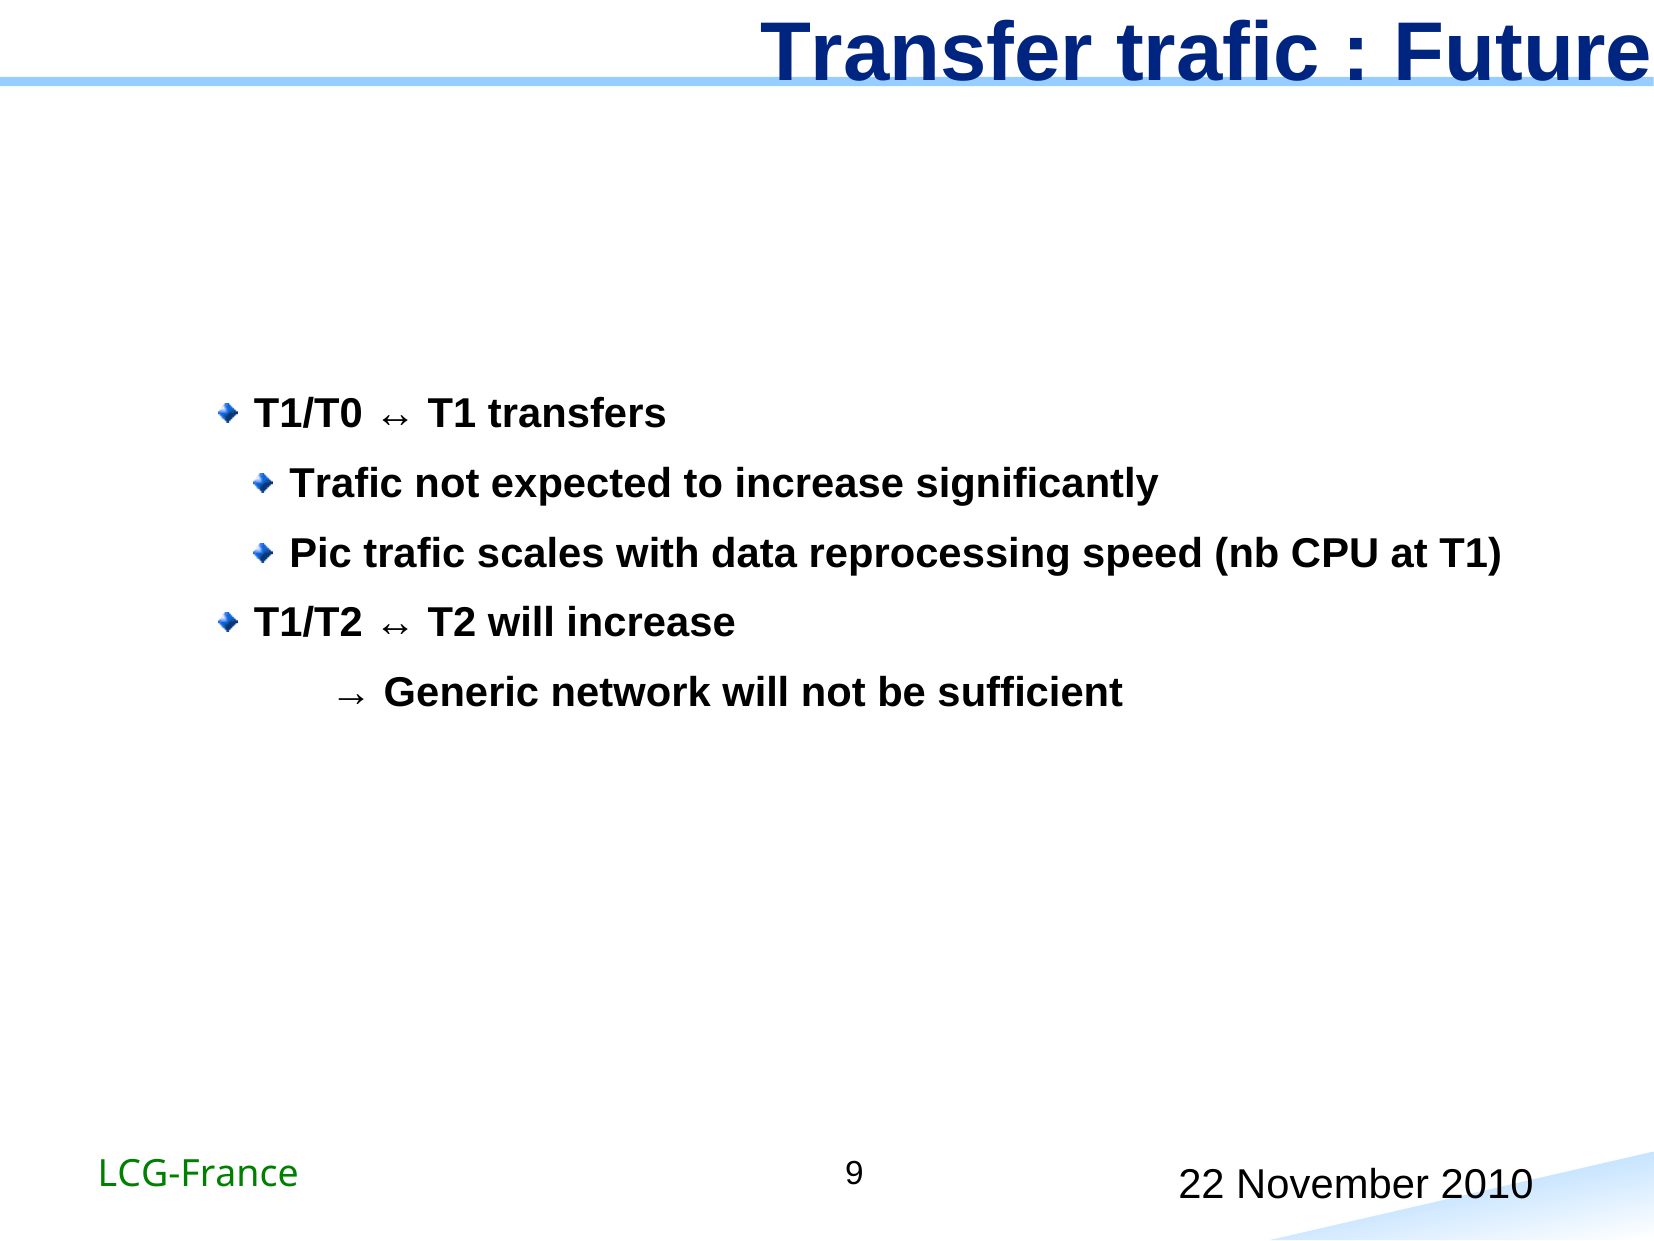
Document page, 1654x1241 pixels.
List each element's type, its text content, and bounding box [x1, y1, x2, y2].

title Transfer trafic : Future [85, 0, 1654, 104]
text_box T1/T0 ↔ T1 transfers Trafic not expected to increase significantly Pic trafic scales with data reprocessing speed (nb CPU at T1) T1/T2 ↔ T2 will increase → Generic network will not be sufficient [183, 366, 1504, 700]
